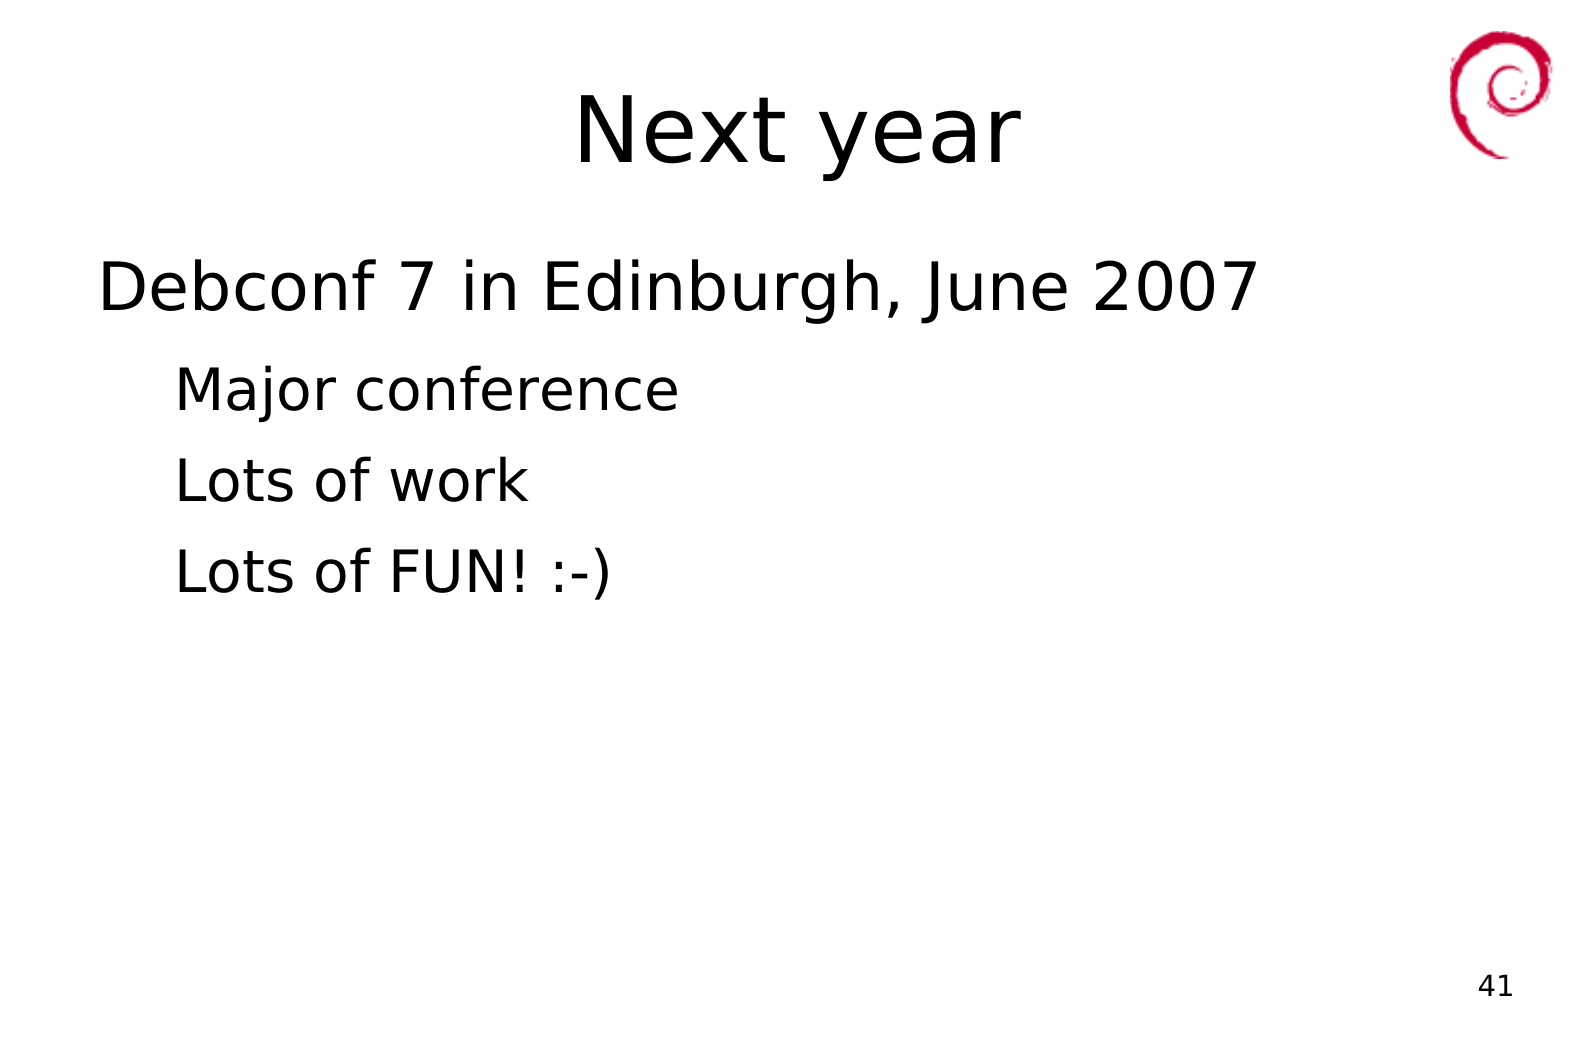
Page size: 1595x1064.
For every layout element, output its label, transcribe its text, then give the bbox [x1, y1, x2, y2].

picture [1450, 31, 1555, 159]
list Debconf 7 in Edinburgh, June 2007 Major conference Lots of work Lots of FUN! :-) [79, 248, 1515, 951]
title Next year [79, 42, 1515, 221]
